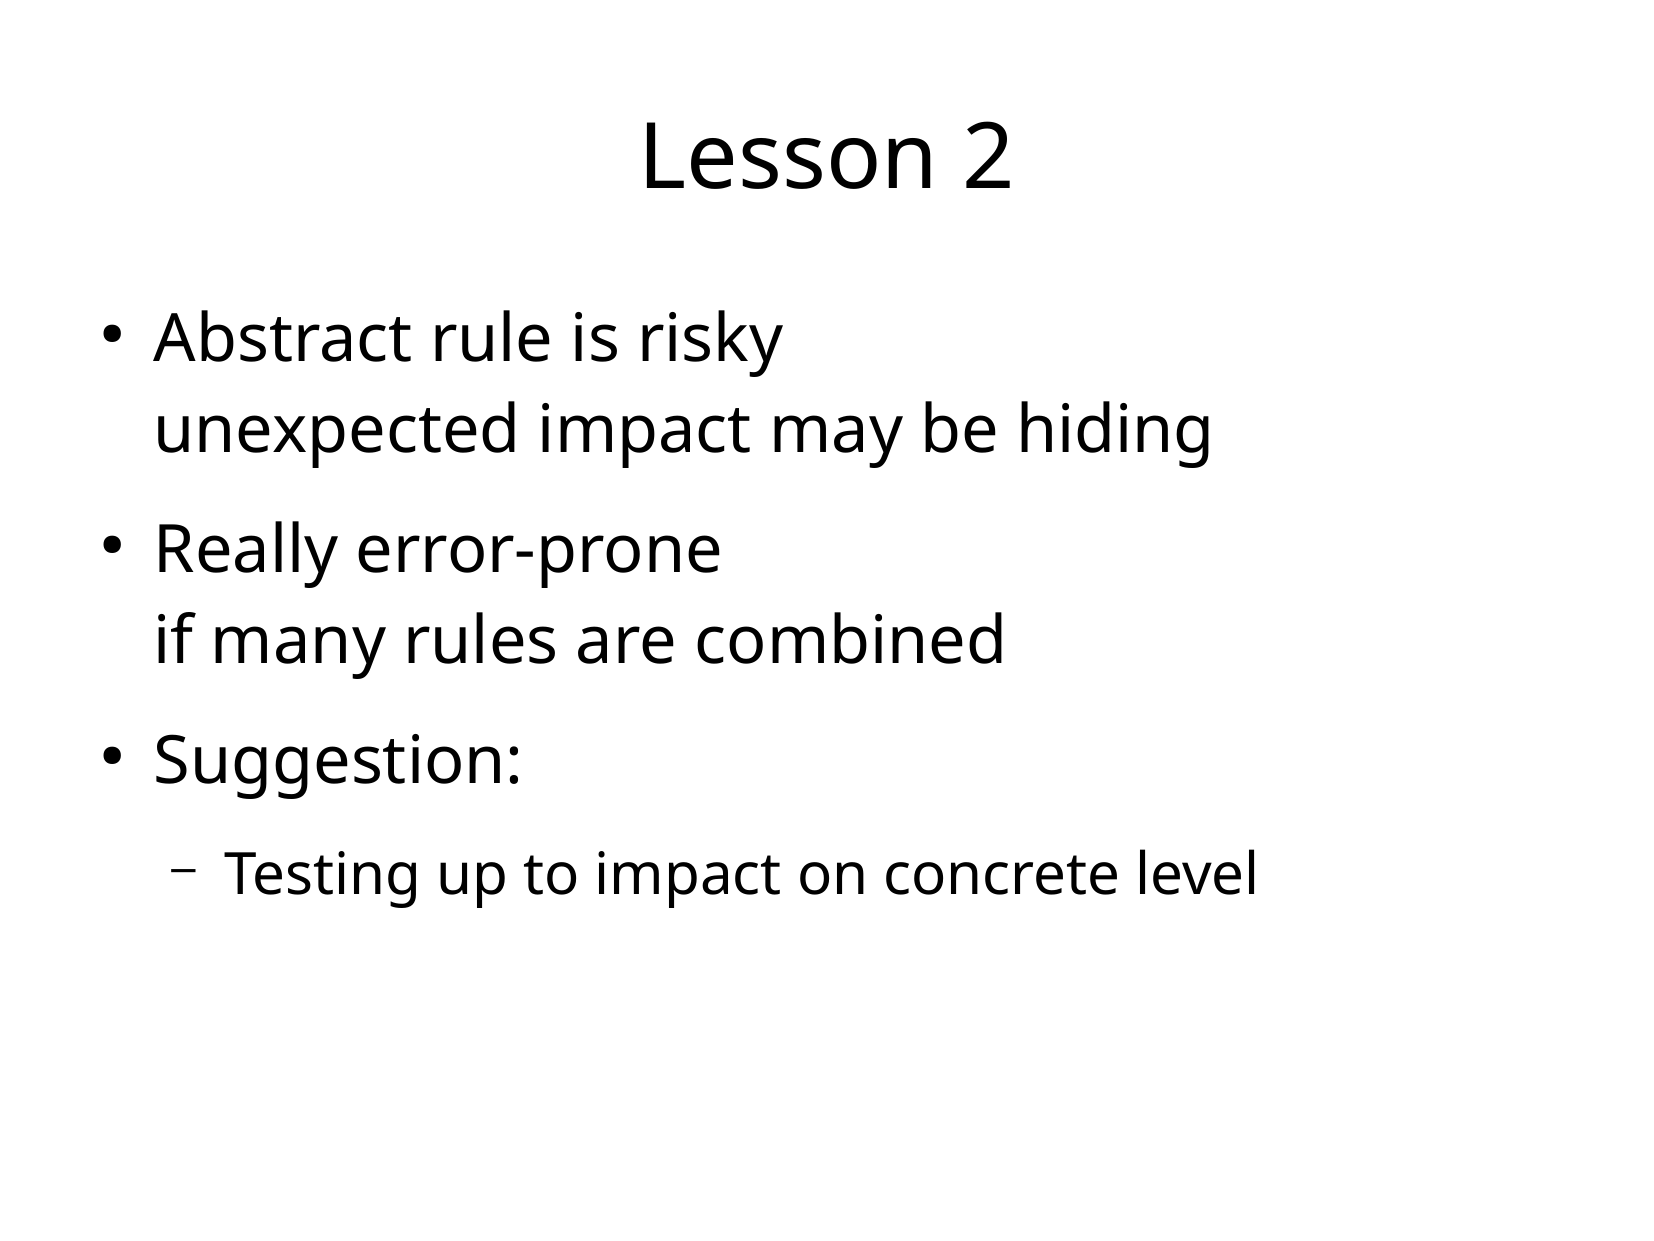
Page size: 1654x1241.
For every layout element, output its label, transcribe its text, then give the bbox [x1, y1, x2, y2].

list Abstract rule is risky unexpected impact may be hiding Really error-prone if many rules are combined Suggestion: Testing up to impact on concrete level [82, 290, 1538, 1010]
title Lesson 2 [82, 49, 1571, 257]
